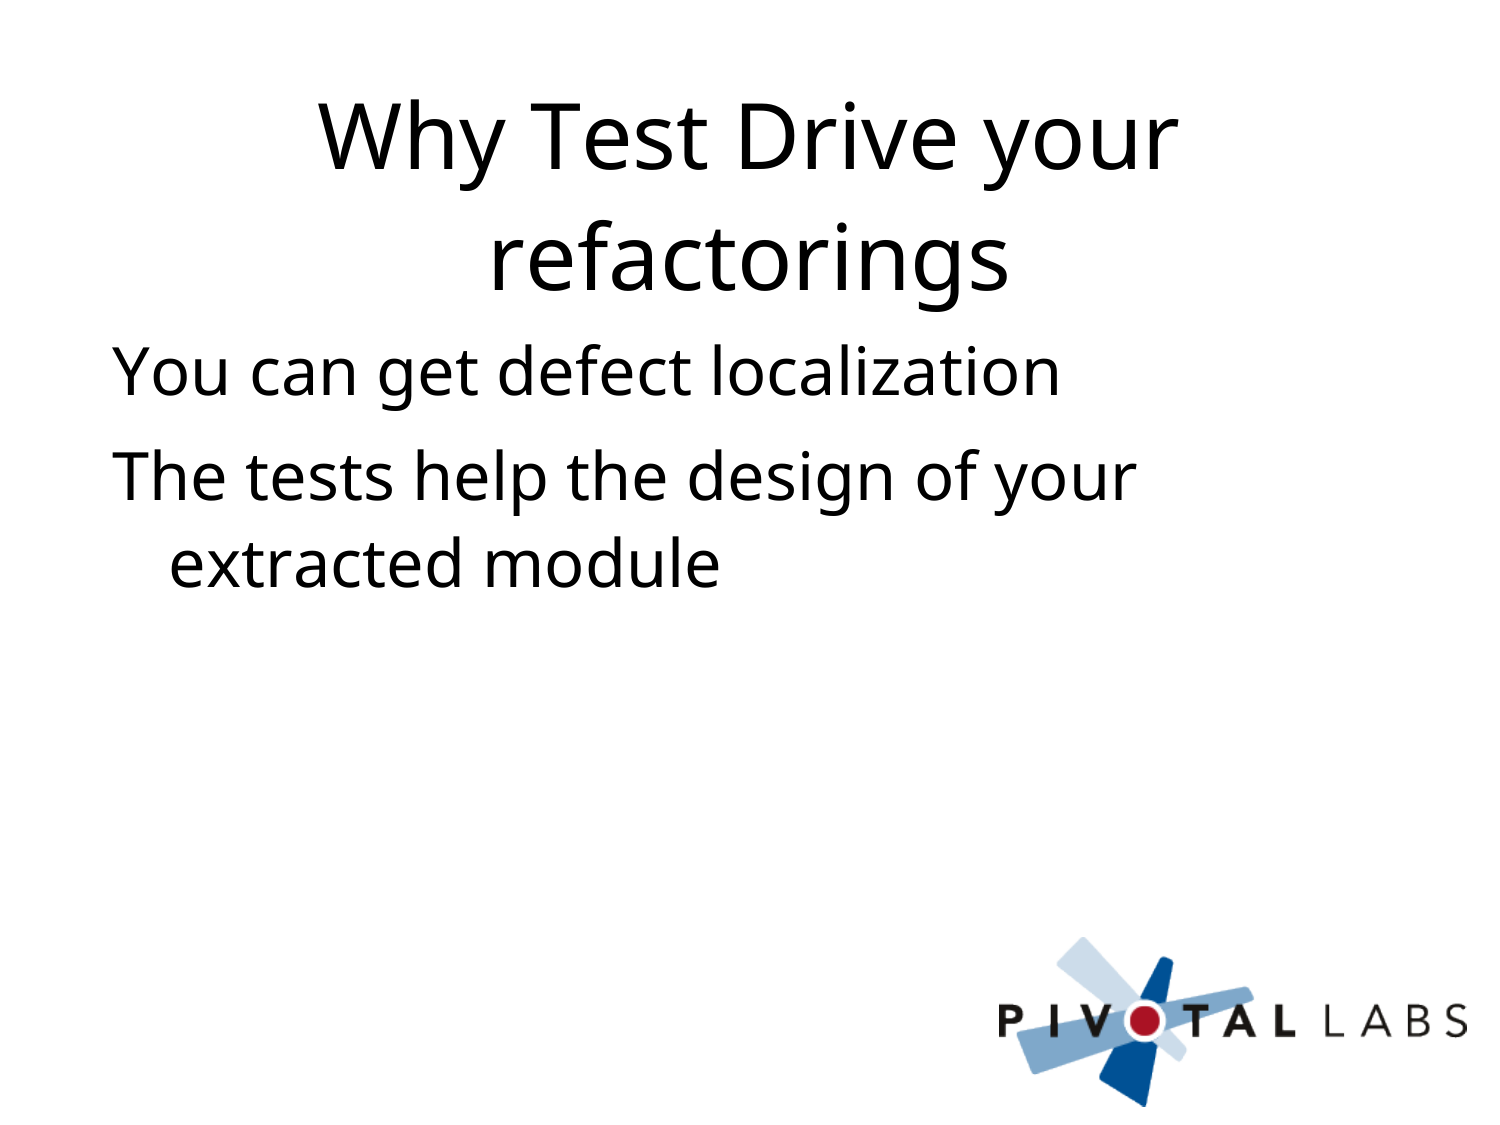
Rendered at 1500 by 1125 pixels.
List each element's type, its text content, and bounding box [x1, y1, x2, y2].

picture [999, 937, 1467, 1107]
title Why Test Drive your refactorings [112, 76, 1388, 312]
list You can get defect localization The tests help the design of your extracted module [112, 324, 1388, 1000]
